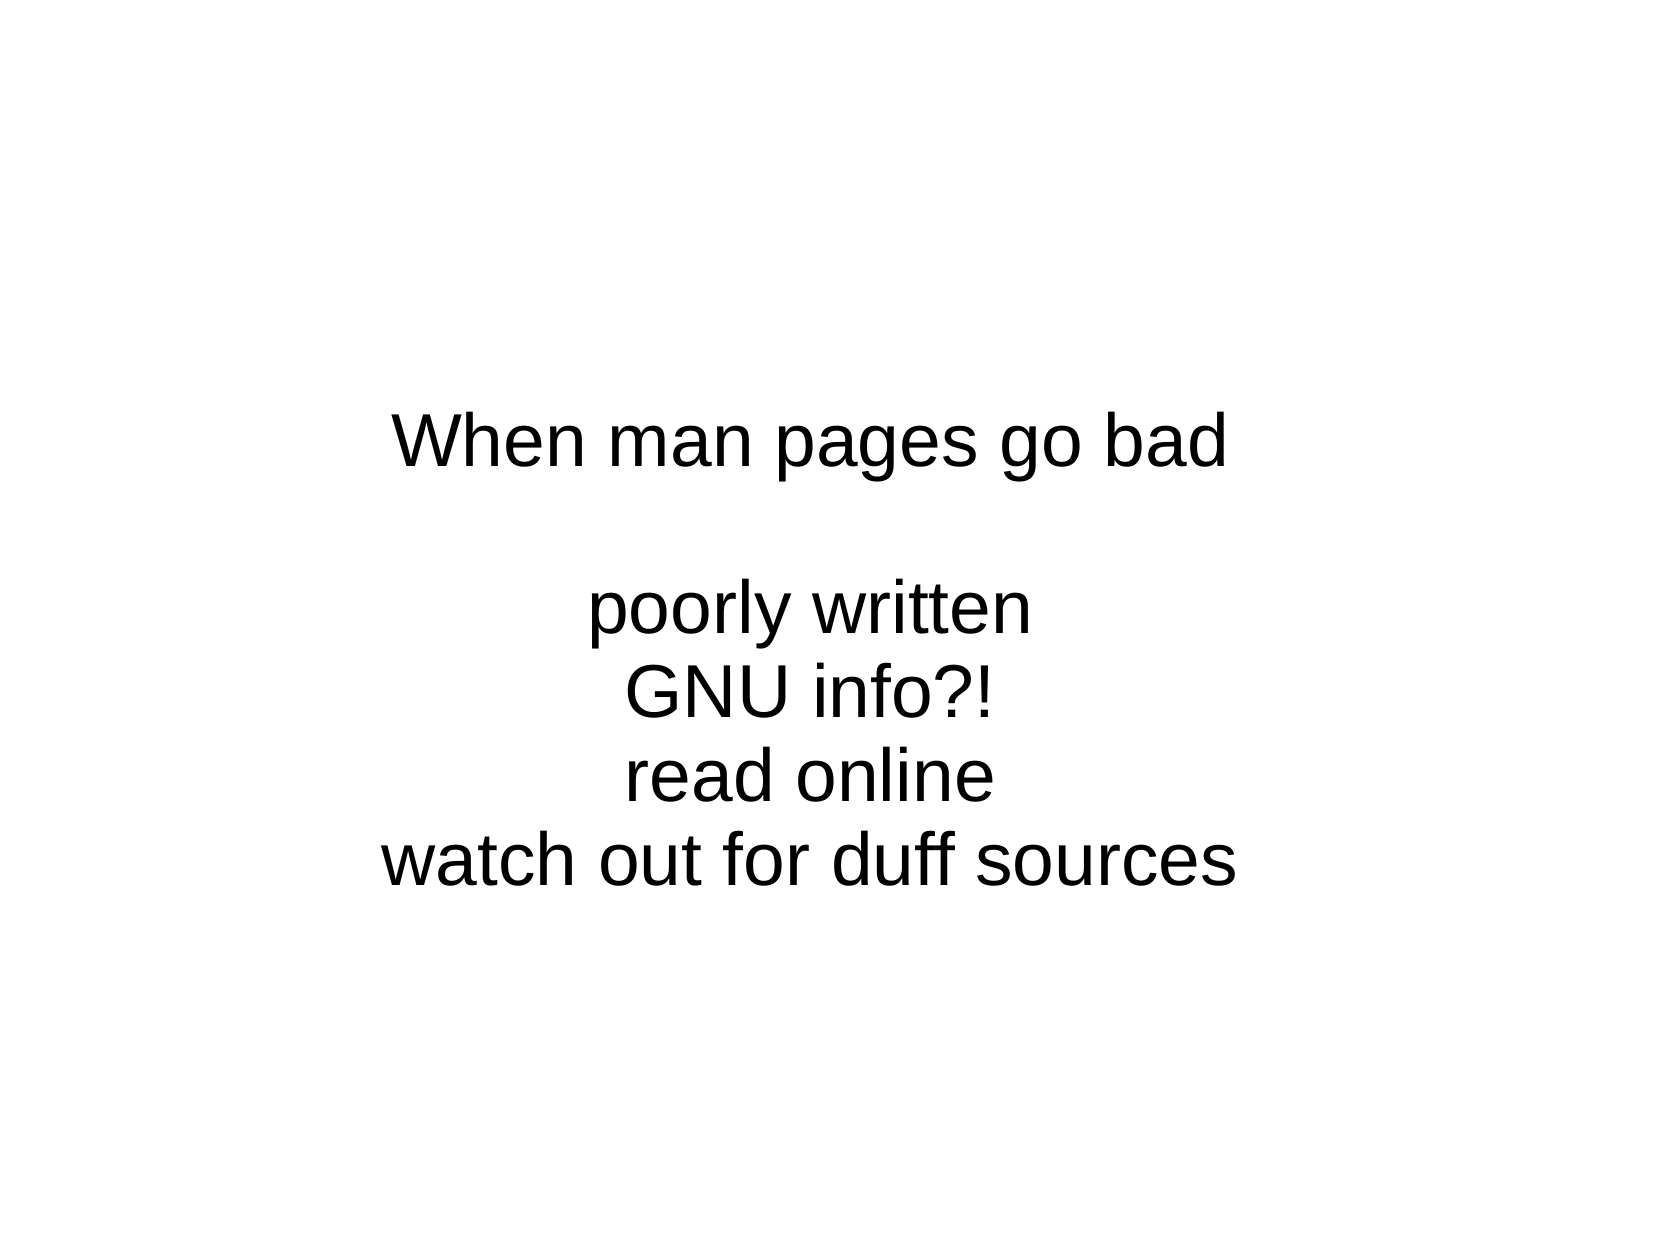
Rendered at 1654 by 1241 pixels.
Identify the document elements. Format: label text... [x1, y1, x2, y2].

text_box When man pages go bad poorly written GNU info?! read online watch out for duff sources [82, 290, 1538, 1010]
